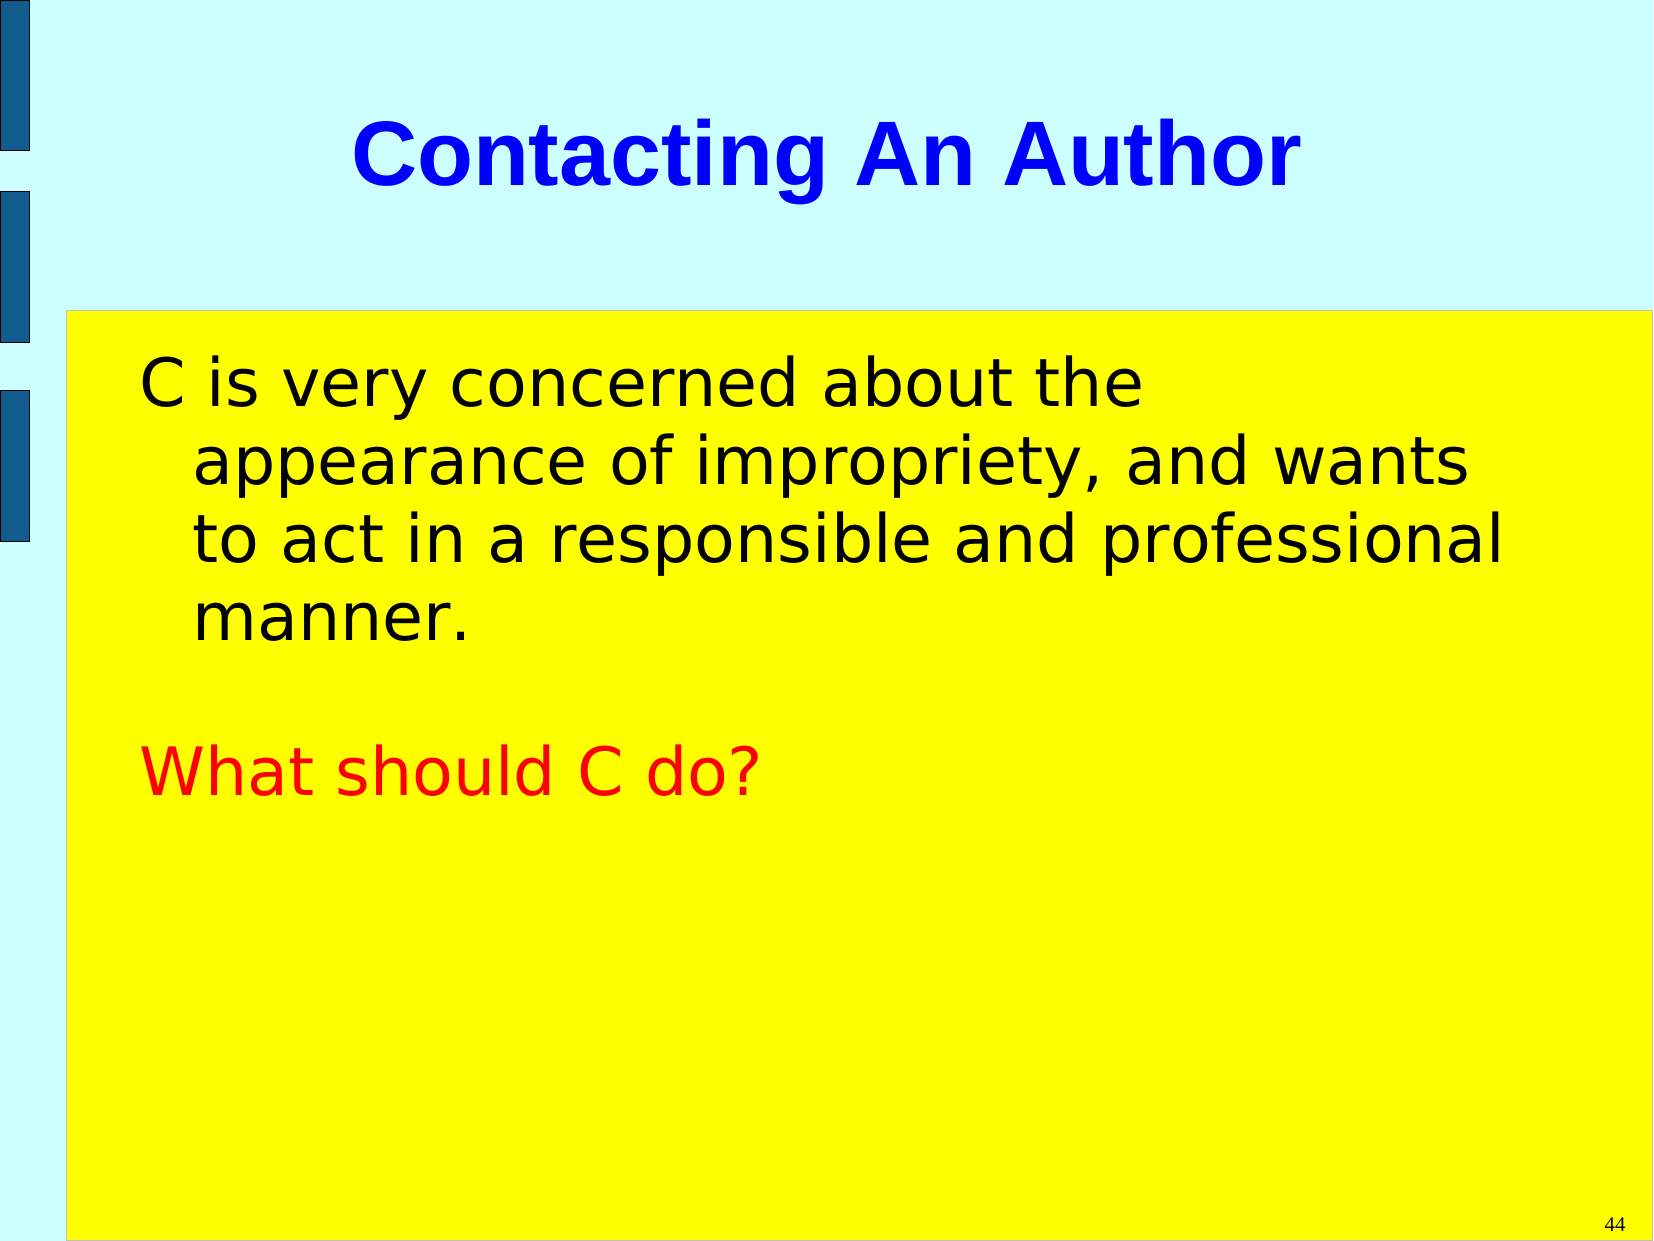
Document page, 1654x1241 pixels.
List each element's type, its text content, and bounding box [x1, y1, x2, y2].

list C is very concerned about the appearance of impropriety, and wants to act in a responsible and professional manner. What should C do? [121, 344, 1534, 1127]
title Contacting An Author [121, 49, 1534, 258]
